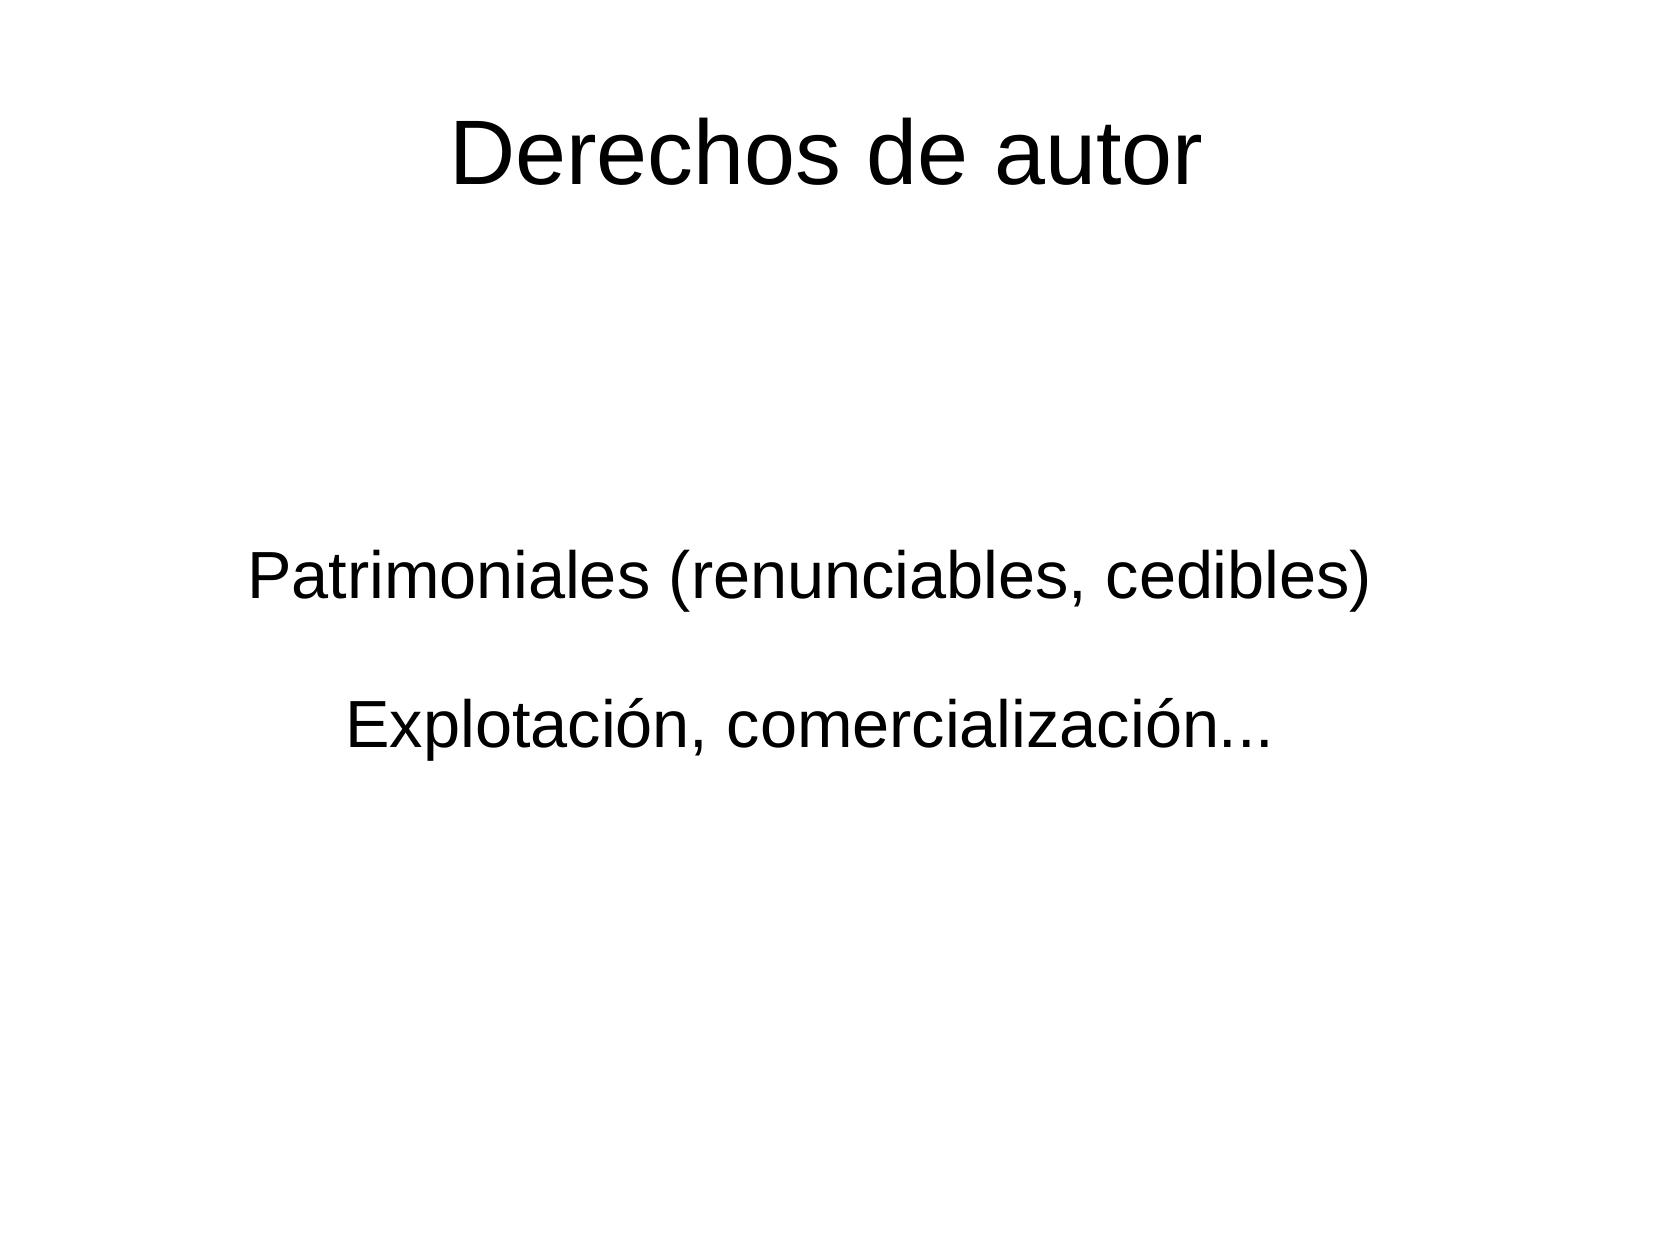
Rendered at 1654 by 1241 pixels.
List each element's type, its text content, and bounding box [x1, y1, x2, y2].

subtitle Patrimoniales (renunciables, cedibles) Explotación, comercialización... [82, 290, 1538, 1010]
title Derechos de autor [82, 49, 1571, 257]
